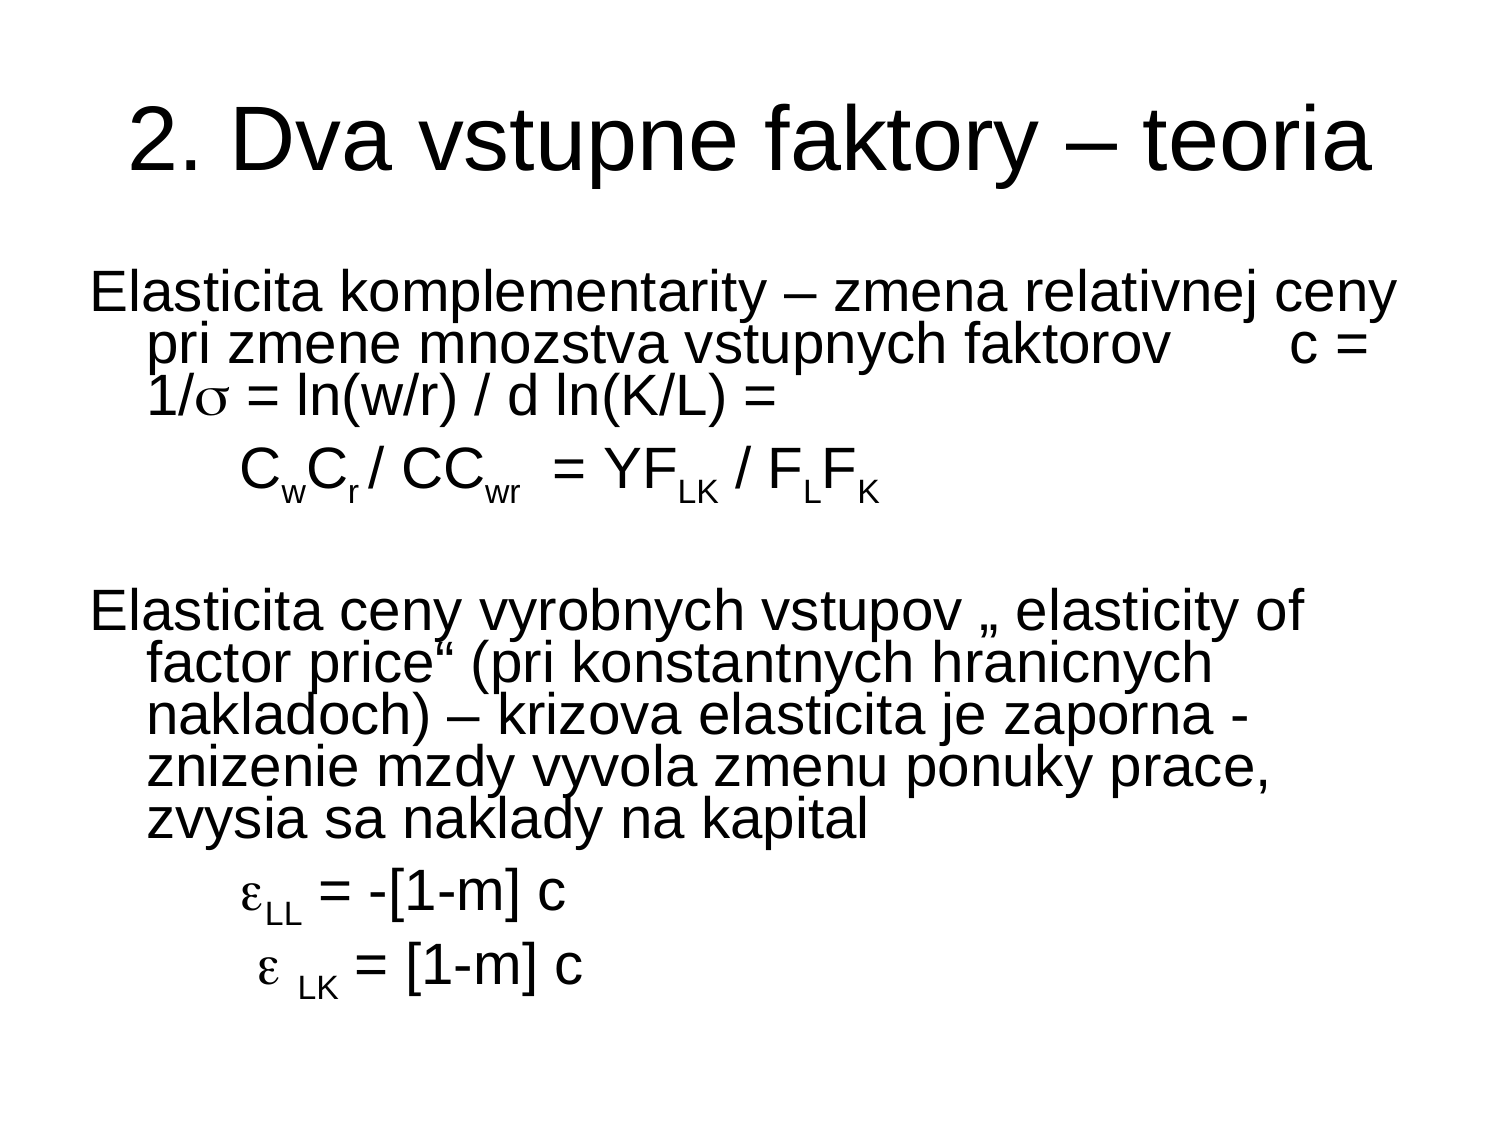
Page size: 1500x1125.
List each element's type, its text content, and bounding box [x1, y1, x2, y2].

title 2. Dva vstupne faktory – teoria [75, 45, 1426, 233]
list Elasticita komplementarity – zmena relativnej ceny pri zmene mnozstva vstupnych faktorov c = 1/ = ln(w/r) / d ln(K/L) = CwCr / CCwr = YFLK / FLFK Elasticita ceny vyrobnych vstupov „ elasticity of factor price“ (pri konstantnych hranicnych nakladoch) – krizova elasticita je zaporna - znizenie mzdy vyvola zmenu ponuky prace, zvysia sa naklady na kapital LL = -[1-m] c  LK = [1-m] c [75, 262, 1426, 1124]
